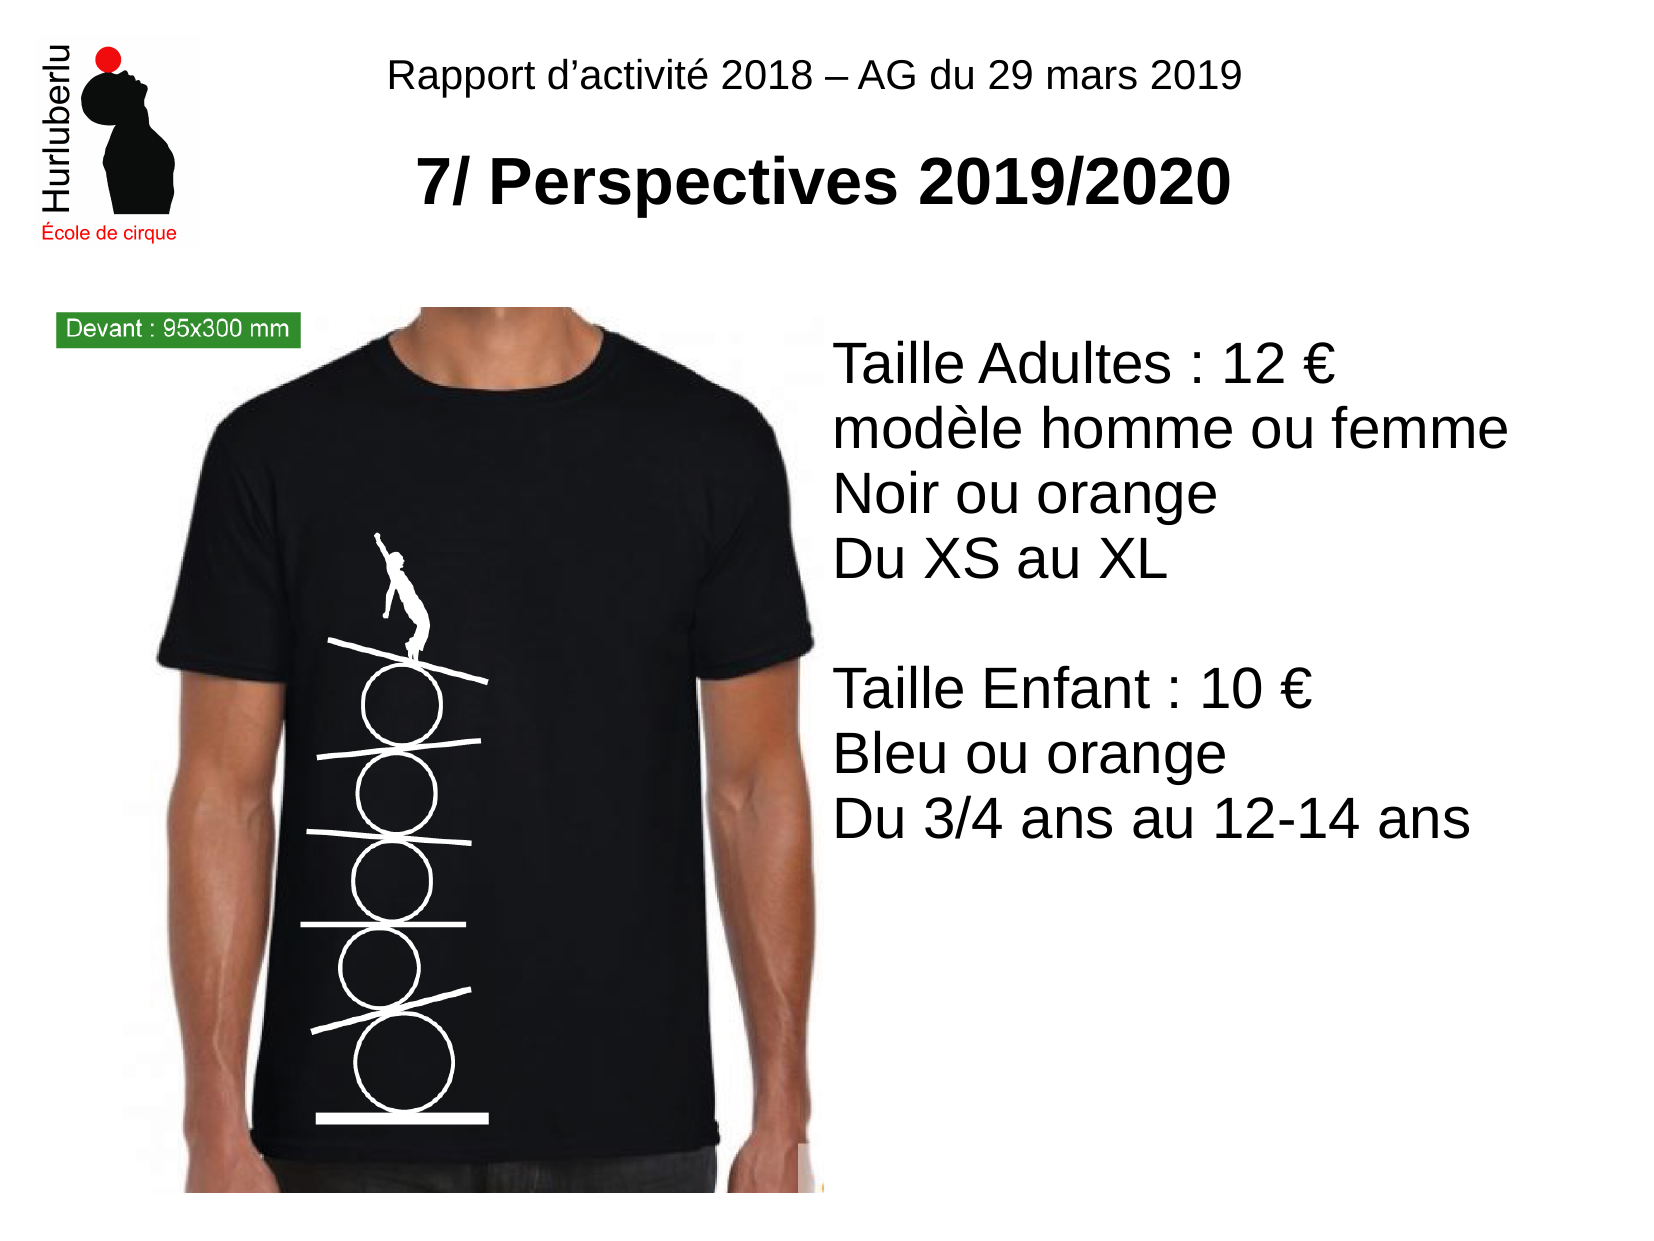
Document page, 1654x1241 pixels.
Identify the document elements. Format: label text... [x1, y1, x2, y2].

title Rapport d’activité 2018 – AG du 29 mars 2019 7/ Perspectives 2019/2020 [70, 23, 1559, 248]
picture [17, 307, 922, 1193]
picture [35, 35, 201, 249]
text_box Taille Adultes : 12 € modèle homme ou femme Noir ou orange Du XS au XL Taille Enfant : 10 € Bleu ou orange Du 3/4 ans au 12-14 ans [832, 330, 1625, 934]
